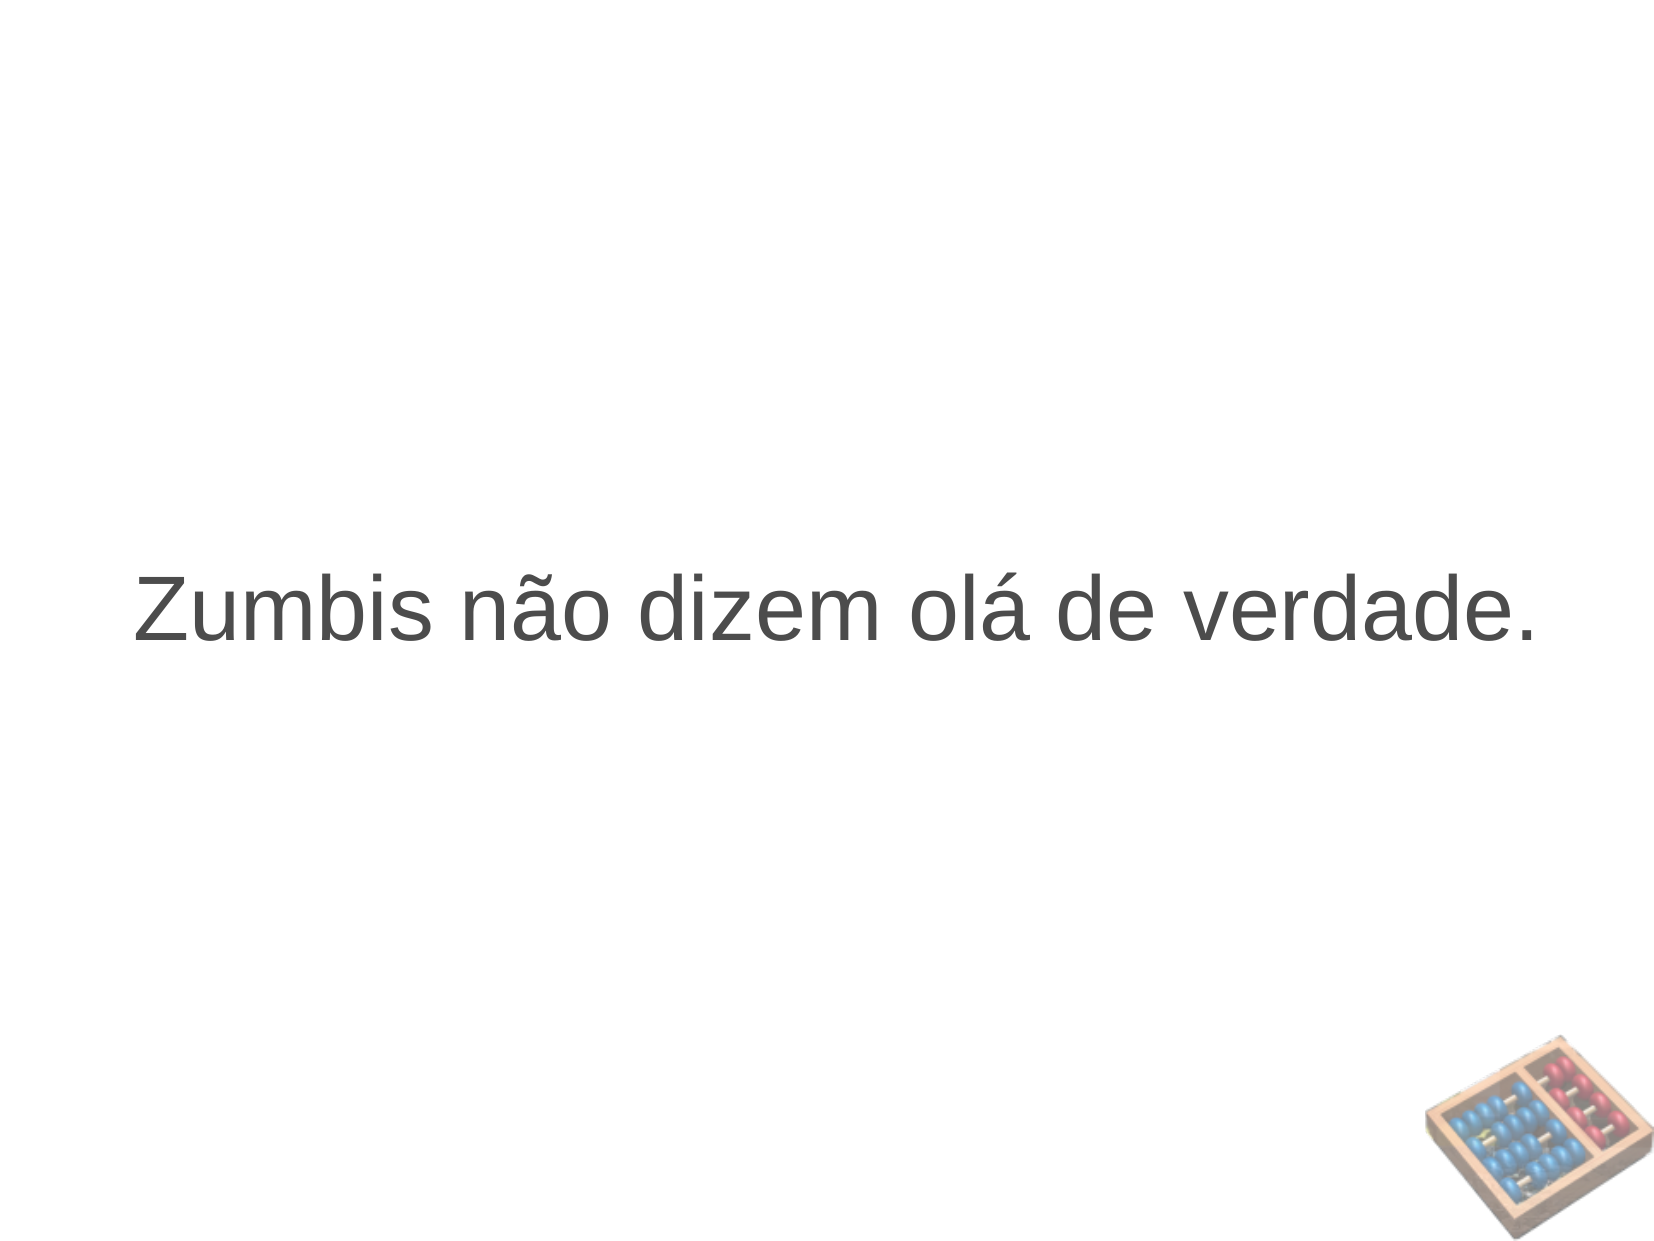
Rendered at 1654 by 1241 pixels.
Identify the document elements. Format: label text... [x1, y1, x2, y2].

title Zumbis não dizem olá de verdade. [75, 505, 1601, 713]
